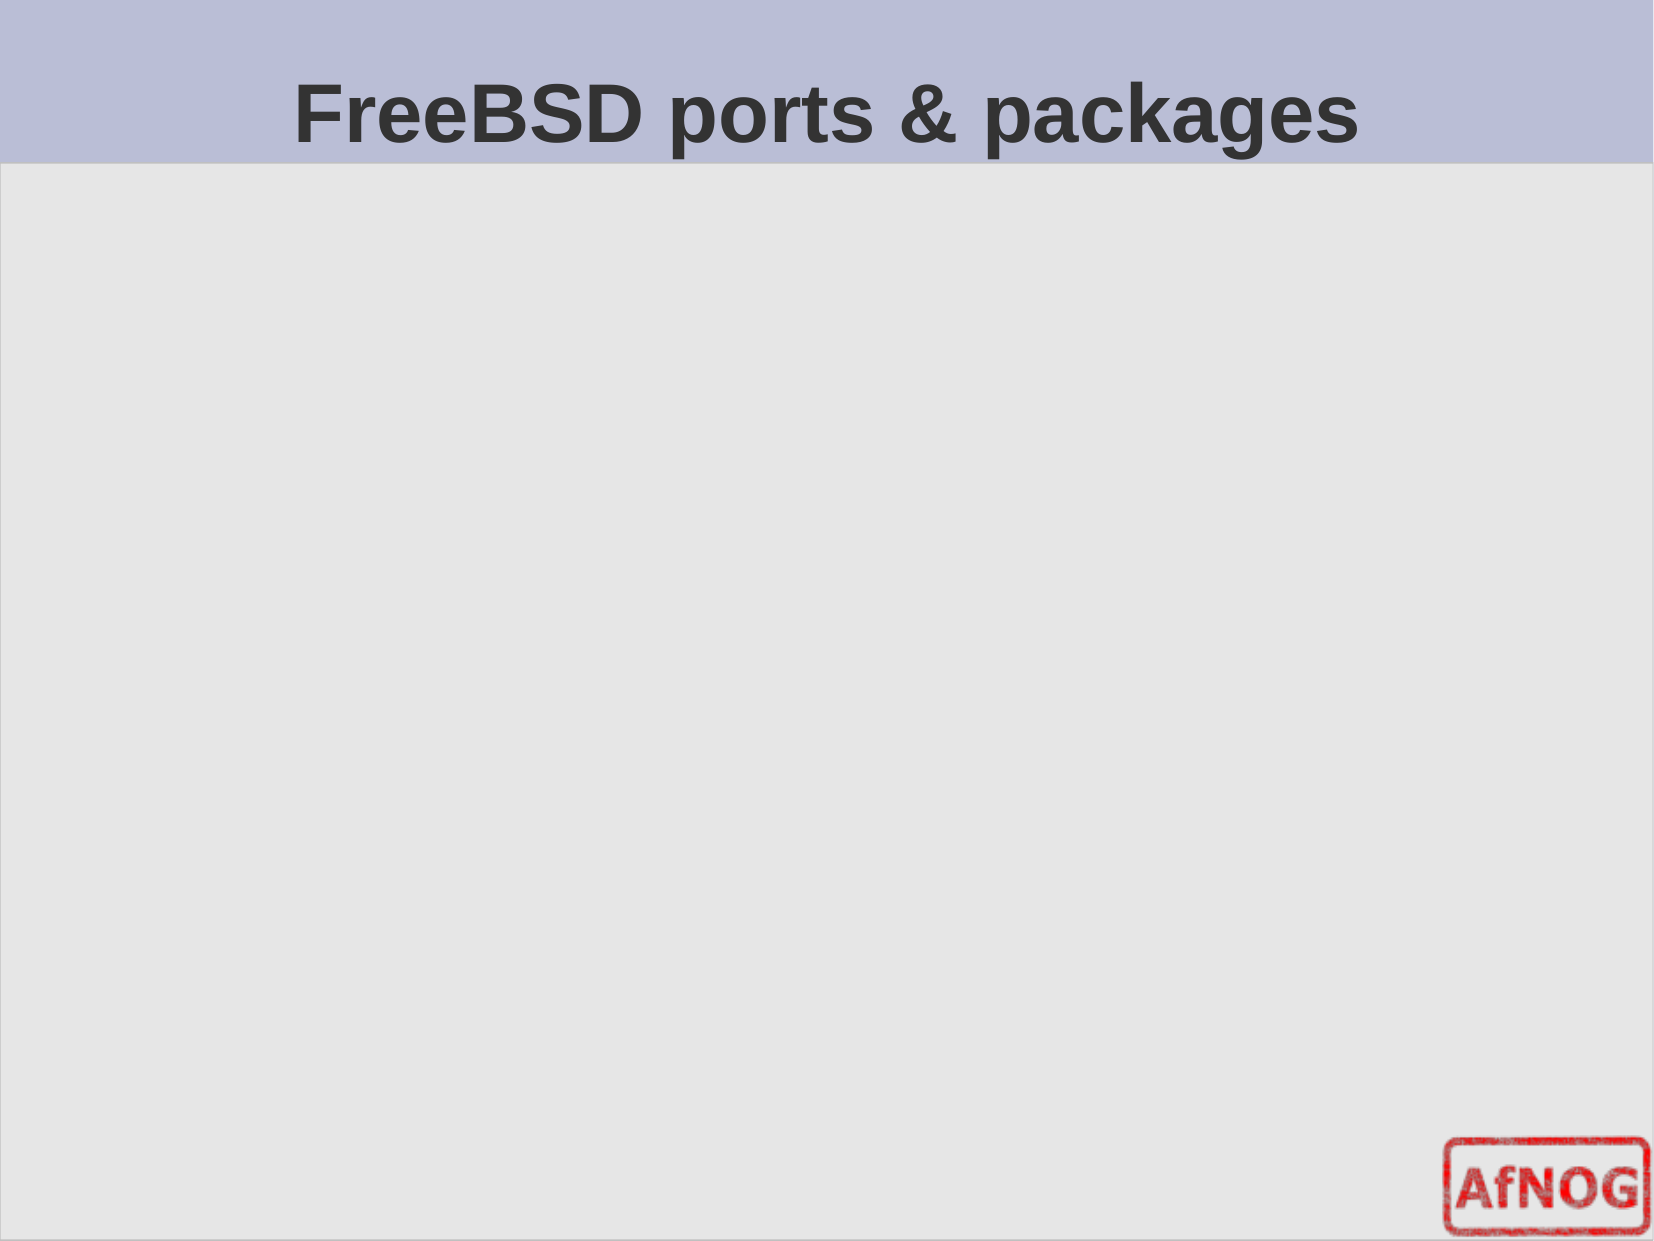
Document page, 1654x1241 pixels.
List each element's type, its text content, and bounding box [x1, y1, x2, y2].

picture [1441, 1134, 1654, 1241]
text_box [0, 162, 1654, 1241]
title FreeBSD ports & packages [121, 0, 1534, 229]
